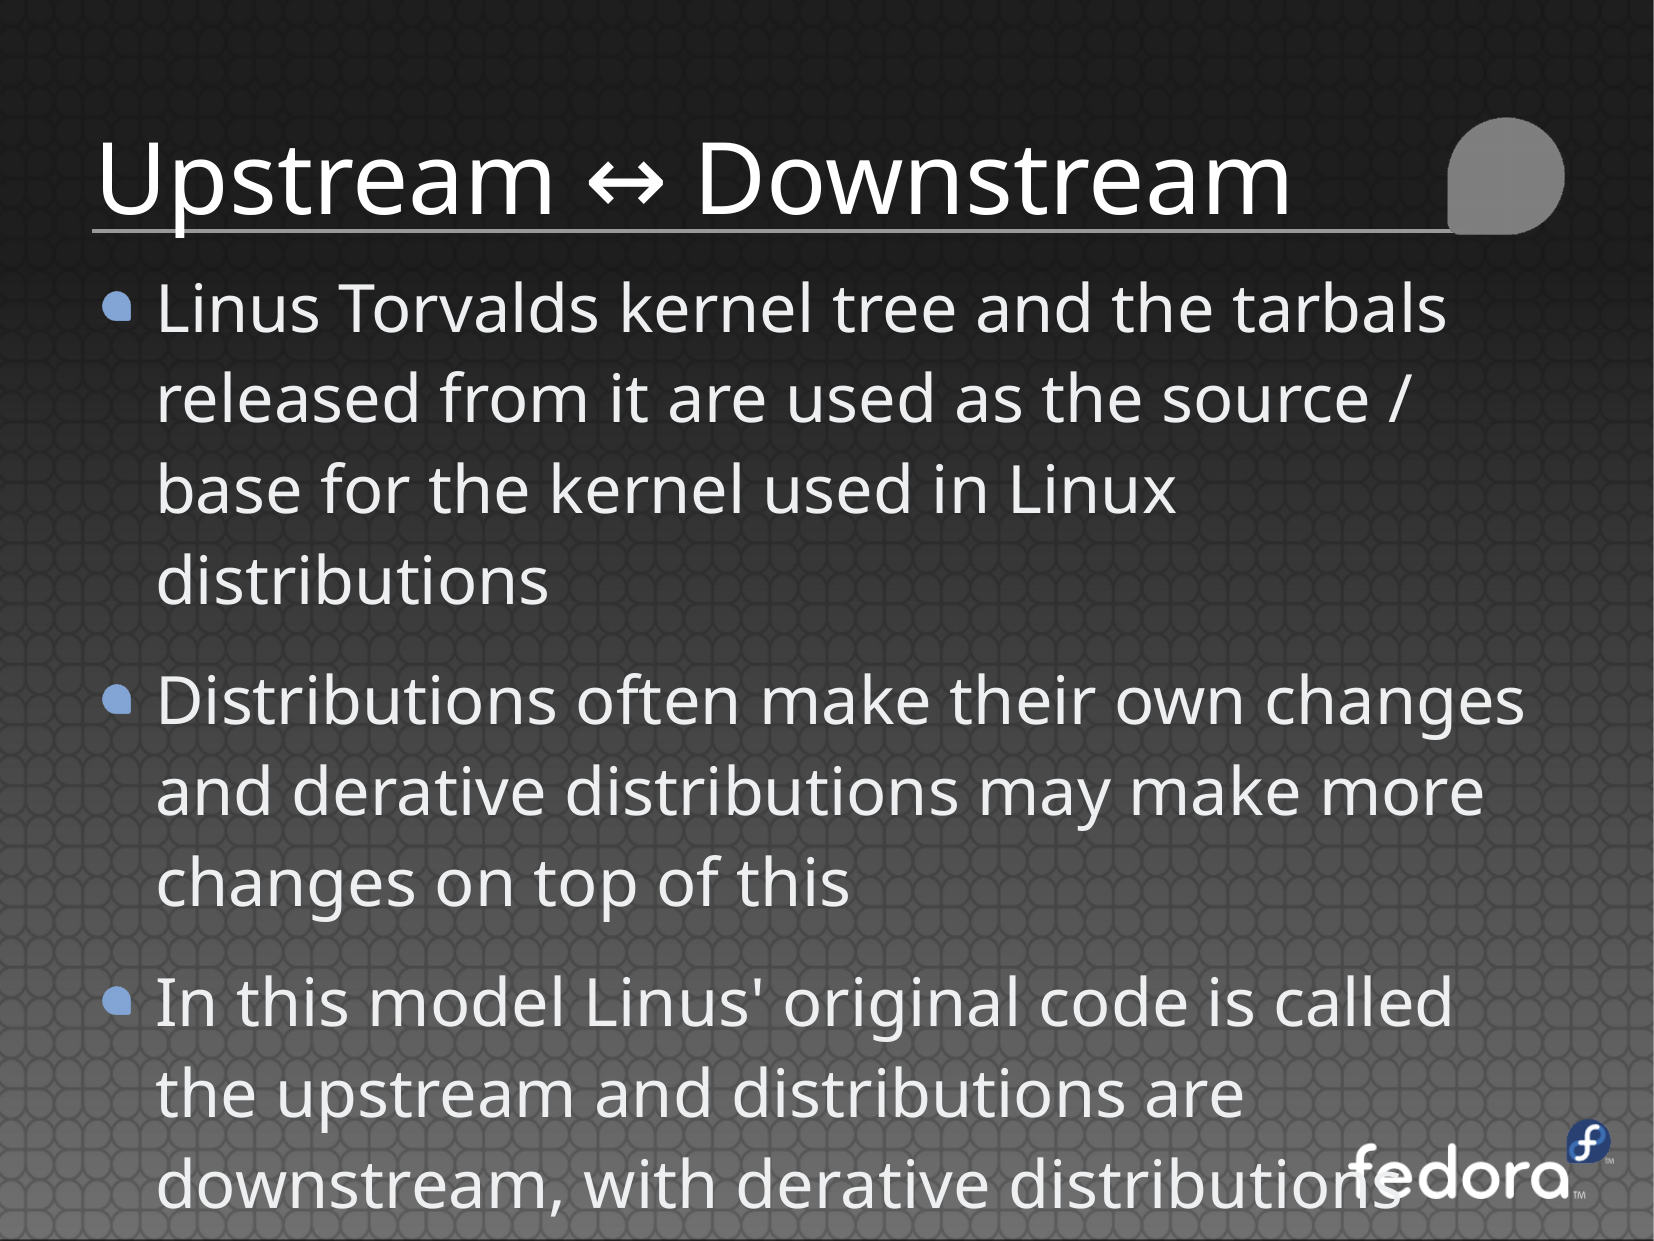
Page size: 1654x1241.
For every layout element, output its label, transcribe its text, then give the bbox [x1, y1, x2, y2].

list Linus Torvalds kernel tree and the tarbals released from it are used as the source / base for the kernel used in Linux distributions Distributions often make their own changes and derative distributions may make more changes on top of this In this model Linus' original code is called the upstream and distributions are downstream, with derative distributions being downstream of the downstream [84, 260, 1573, 1098]
title Upstream ↔ Downstream [94, 100, 1426, 251]
picture [0, 0, 1654, 1241]
